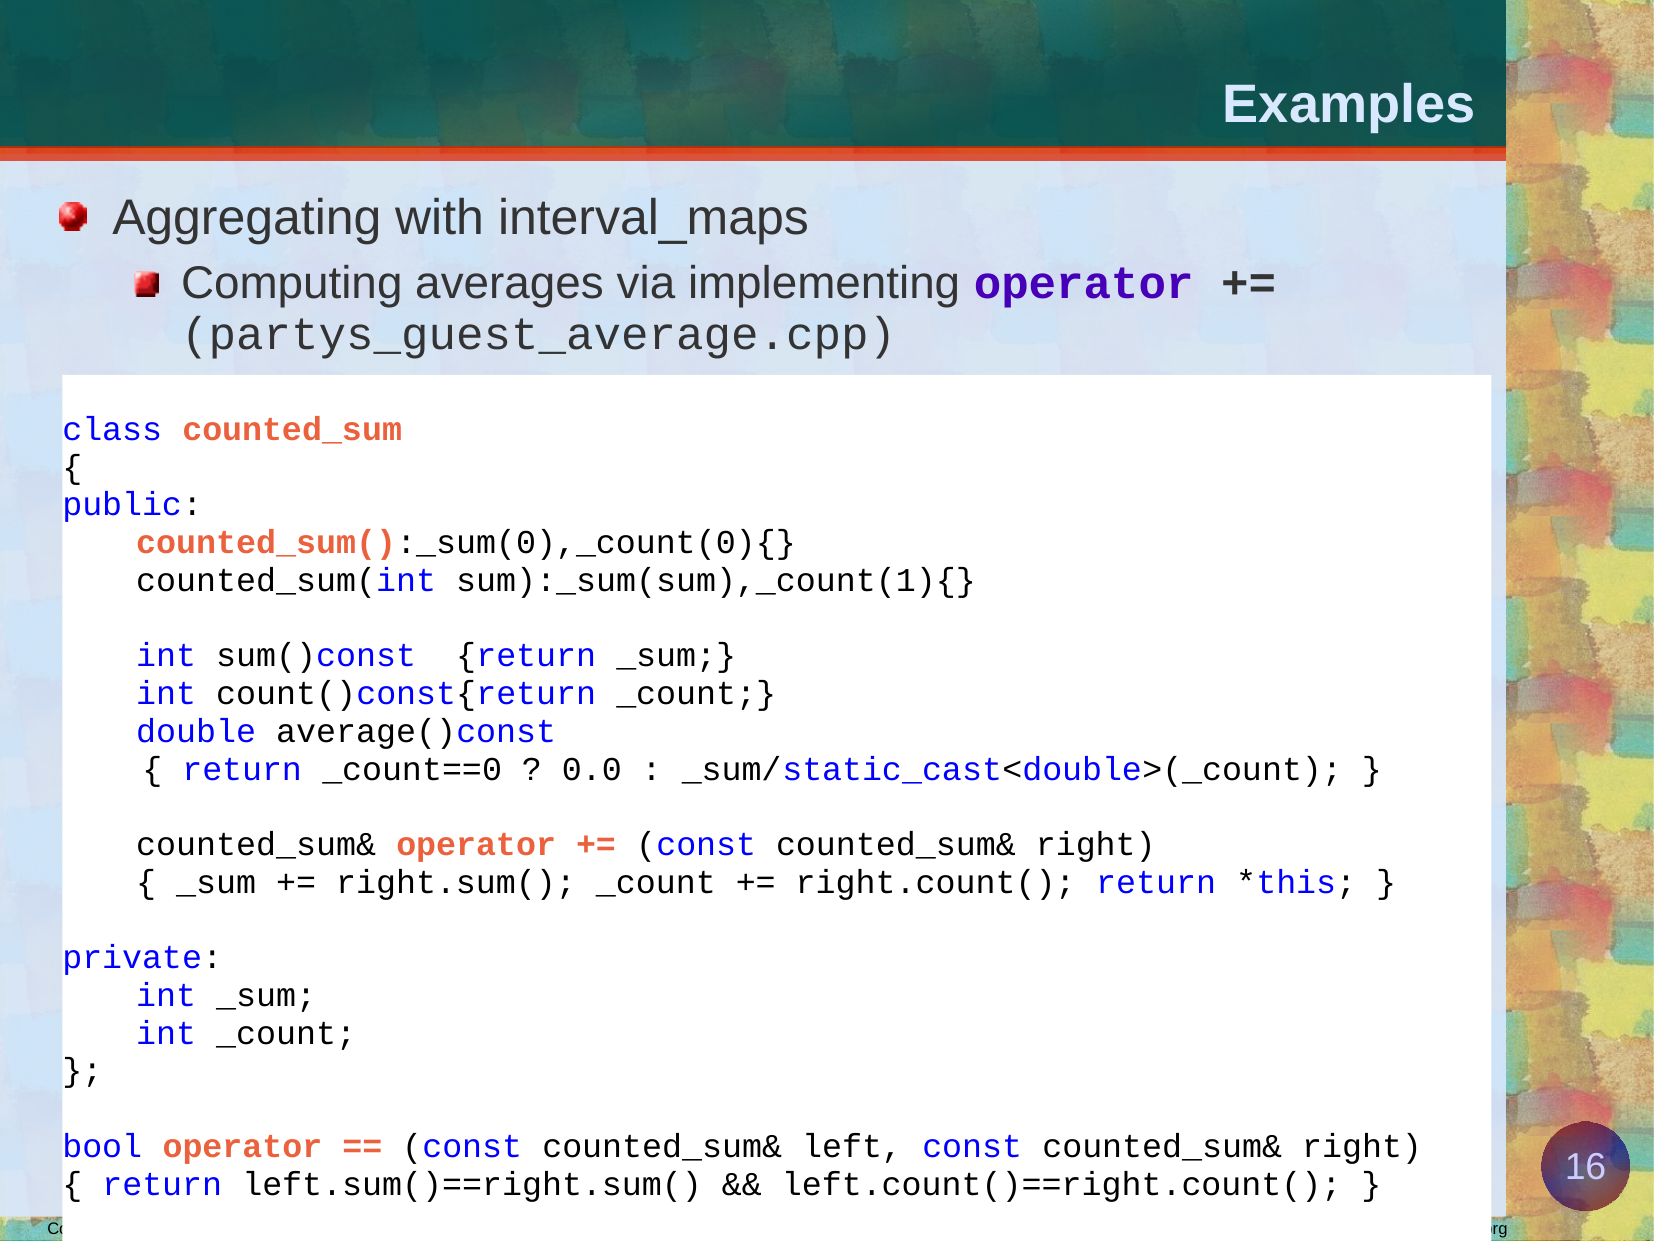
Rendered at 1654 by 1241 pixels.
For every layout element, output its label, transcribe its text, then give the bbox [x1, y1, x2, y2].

list Aggregating with interval_maps Computing averages via implementing operator += (partys_guest_average.cpp) [59, 188, 1418, 366]
text_box class counted_sum { public: counted_sum():_sum(0),_count(0){} counted_sum(int sum):_sum(sum),_count(1){} int sum()const {return _sum;} int count()const{return _count;} double average()const { return _count==0 ? 0.0 : _sum/static_cast<double>(_count); } counted_sum& operator += (const counted_sum& right) { _sum += right.sum(); _count += right.count(); return *this; } private: int _sum; int _count; }; bool operator == (const counted_sum& left, const counted_sum& right) { return left.sum()==right.sum() && left.count()==right.count(); } [62, 374, 1492, 1204]
title Examples [29, 59, 1477, 148]
